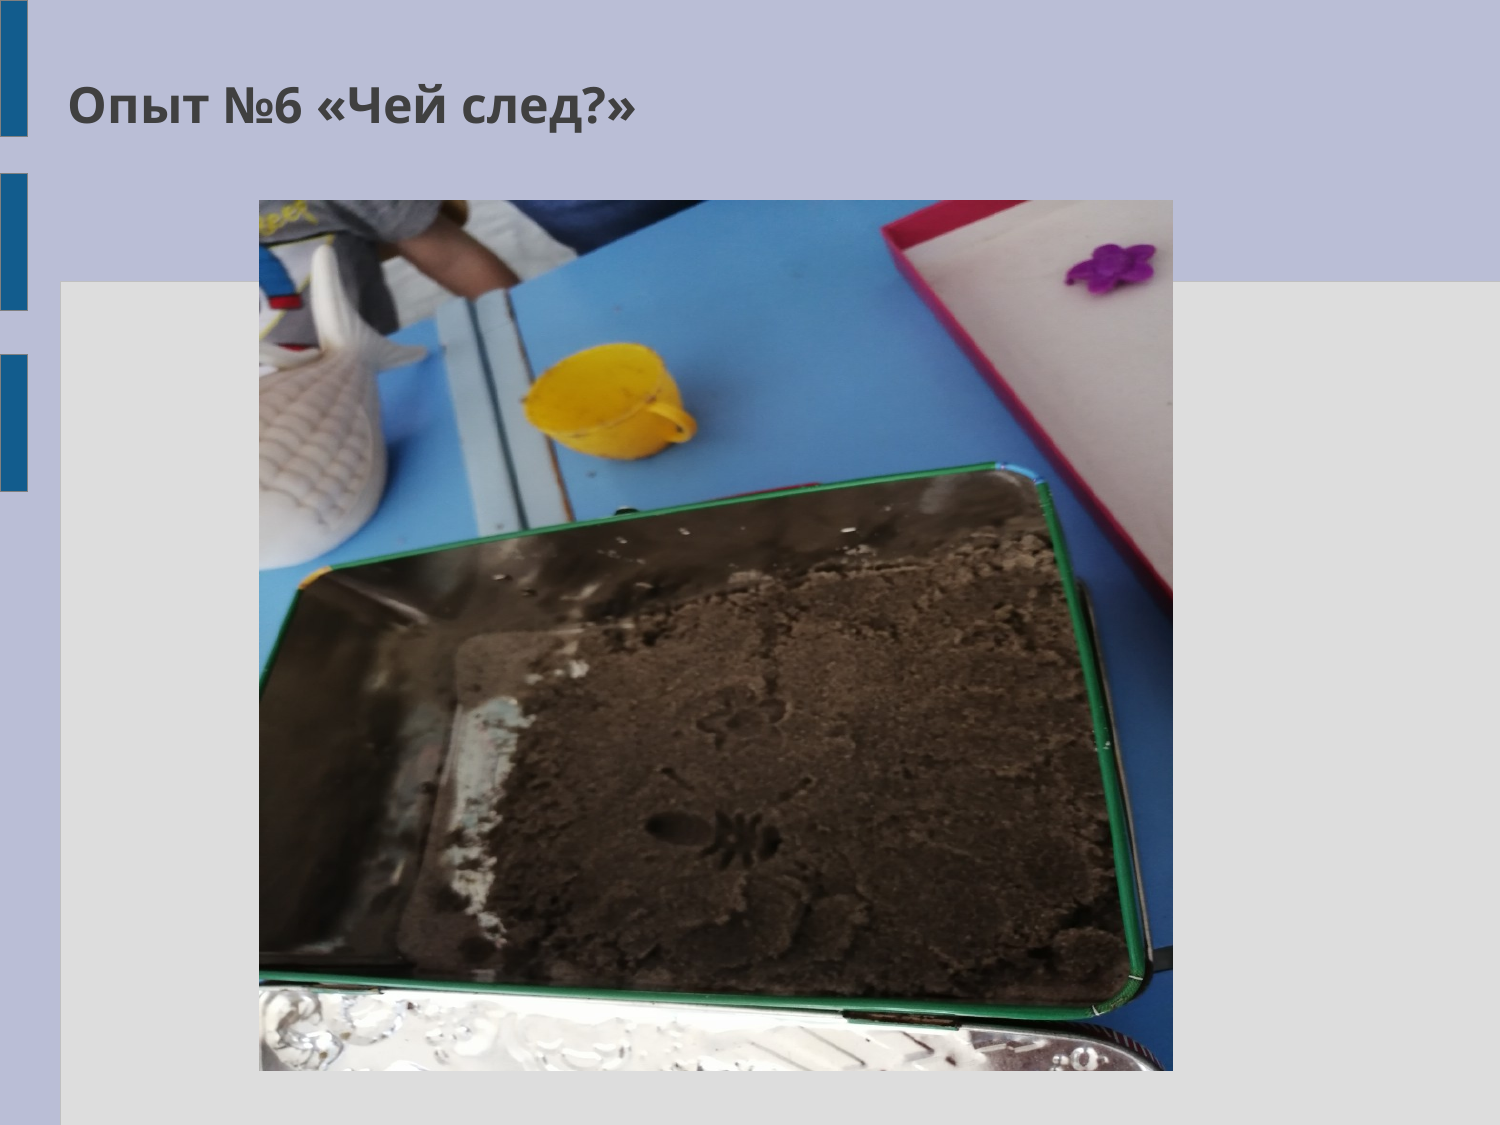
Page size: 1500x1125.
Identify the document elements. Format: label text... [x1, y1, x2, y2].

picture [259, 200, 1173, 1071]
title Опыт №6 «Чей след?» [53, 66, 1436, 232]
